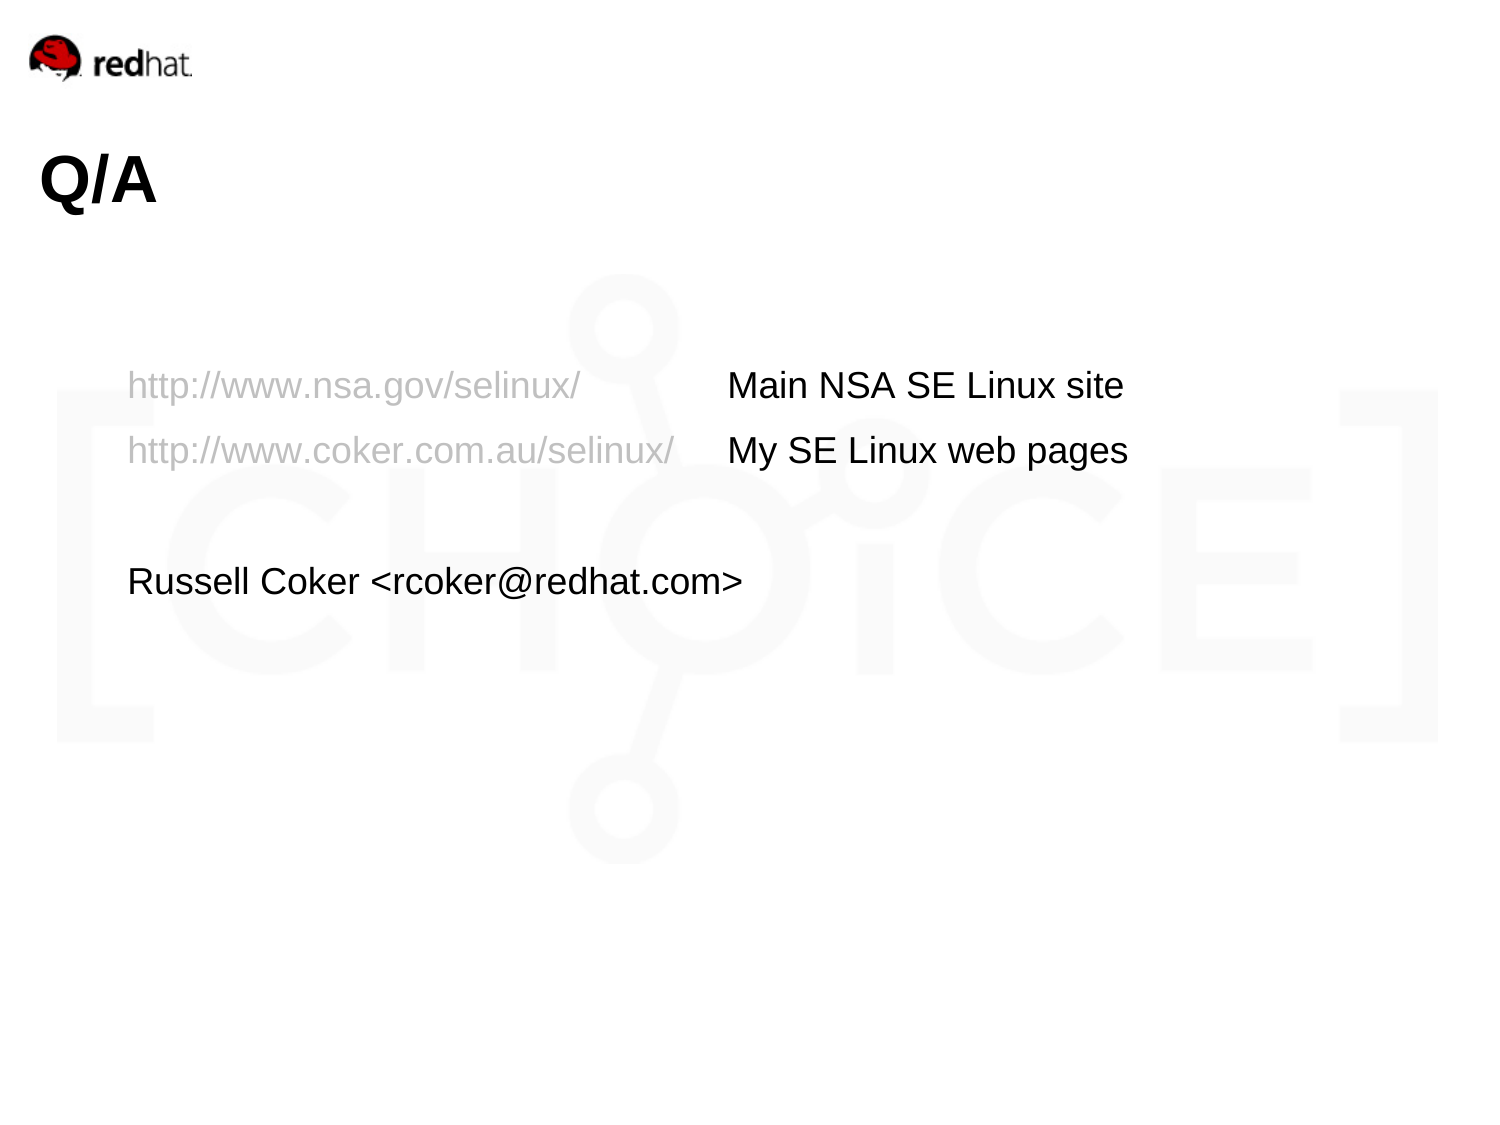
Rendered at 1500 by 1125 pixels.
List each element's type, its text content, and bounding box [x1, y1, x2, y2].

picture [28, 33, 192, 82]
title Q/A [25, 82, 1378, 225]
picture [57, 274, 1438, 864]
list http://www.nsa.gov/selinux/ Main NSA SE Linux site http://www.coker.com.au/selinux/ My SE Linux web pages Russell Coker <rcoker@redhat.com> [112, 291, 1389, 932]
